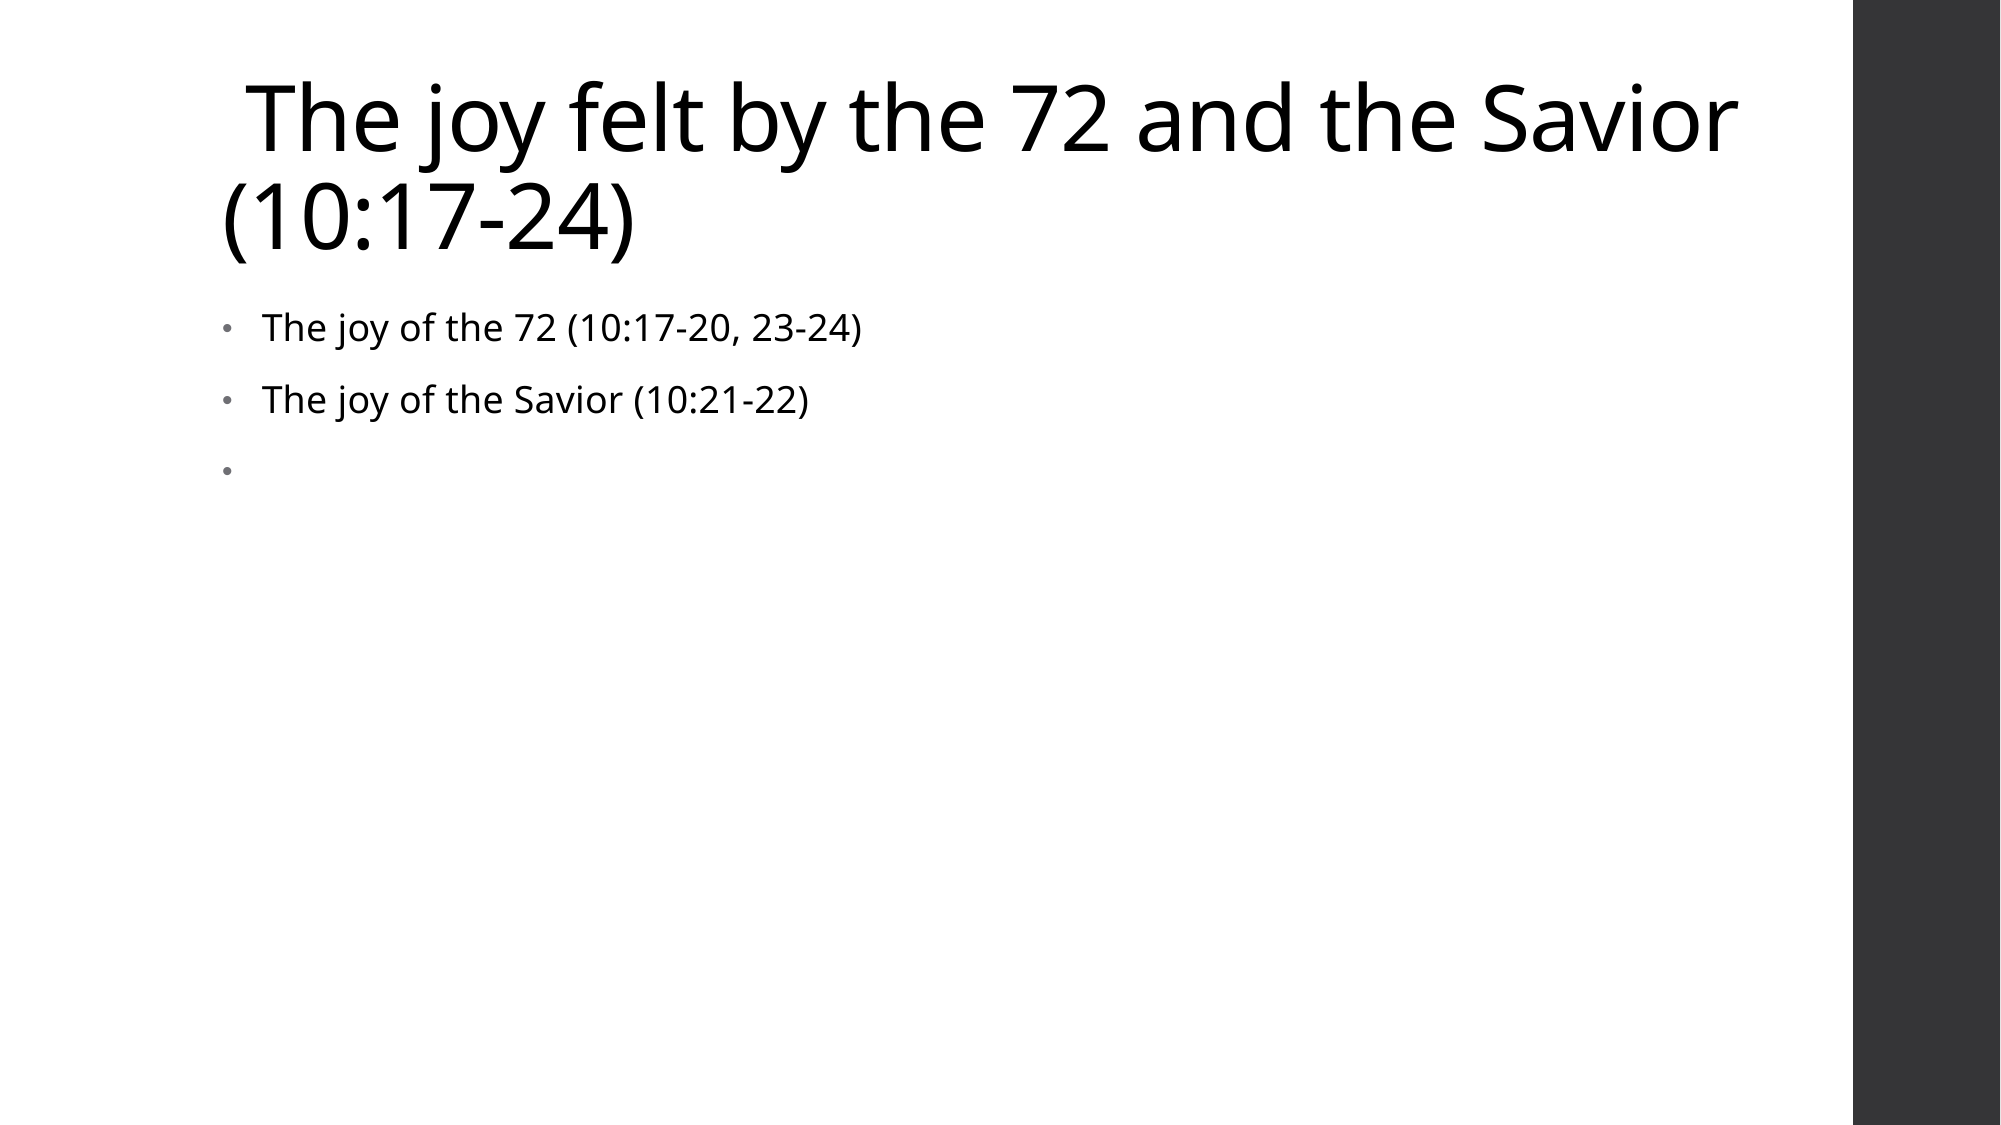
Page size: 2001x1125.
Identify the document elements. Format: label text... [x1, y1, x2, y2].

list The joy of the 72 (10:17-20, 23-24) The joy of the Savior (10:21-22) [206, 299, 1617, 1014]
title The joy felt by the 72 and the Savior (10:17-24) [206, 60, 1797, 278]
